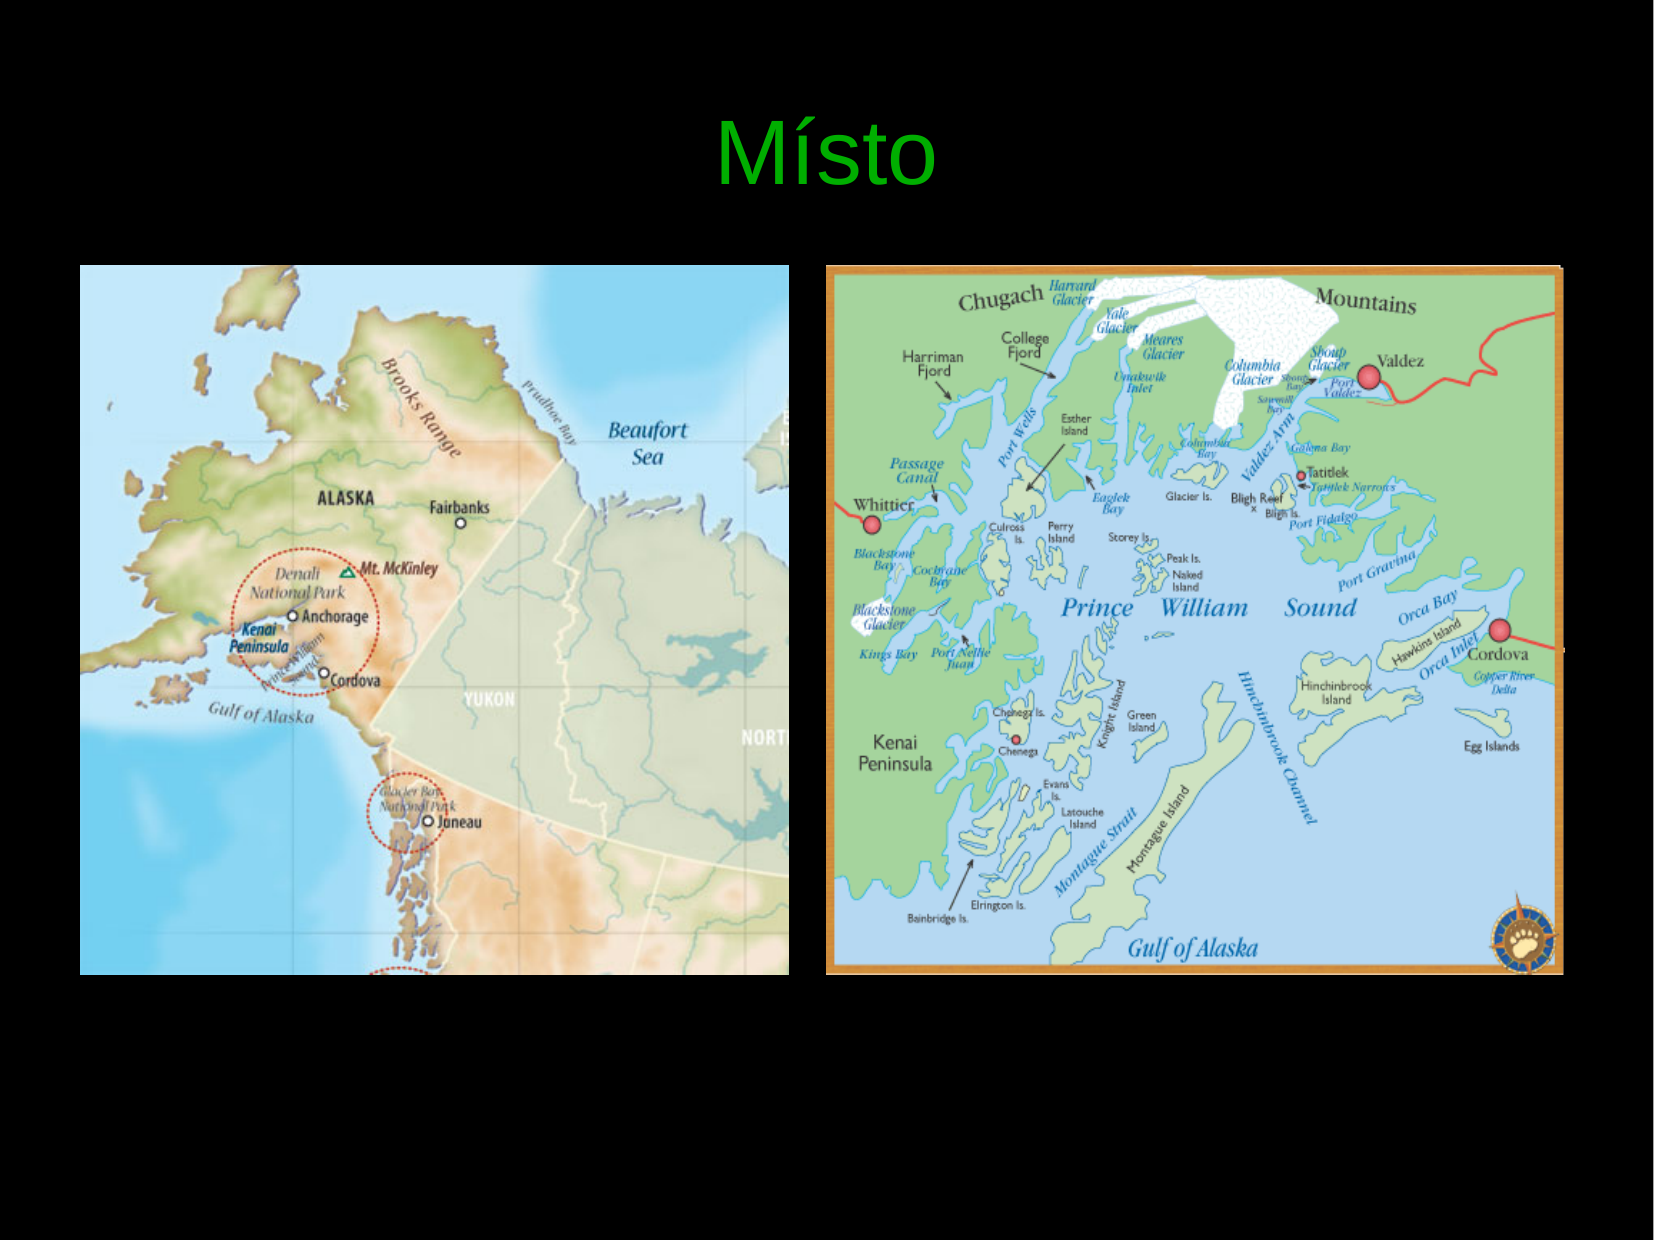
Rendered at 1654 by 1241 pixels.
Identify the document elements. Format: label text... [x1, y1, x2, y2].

picture [826, 265, 1565, 975]
title Místo [82, 56, 1571, 250]
picture [80, 265, 789, 975]
